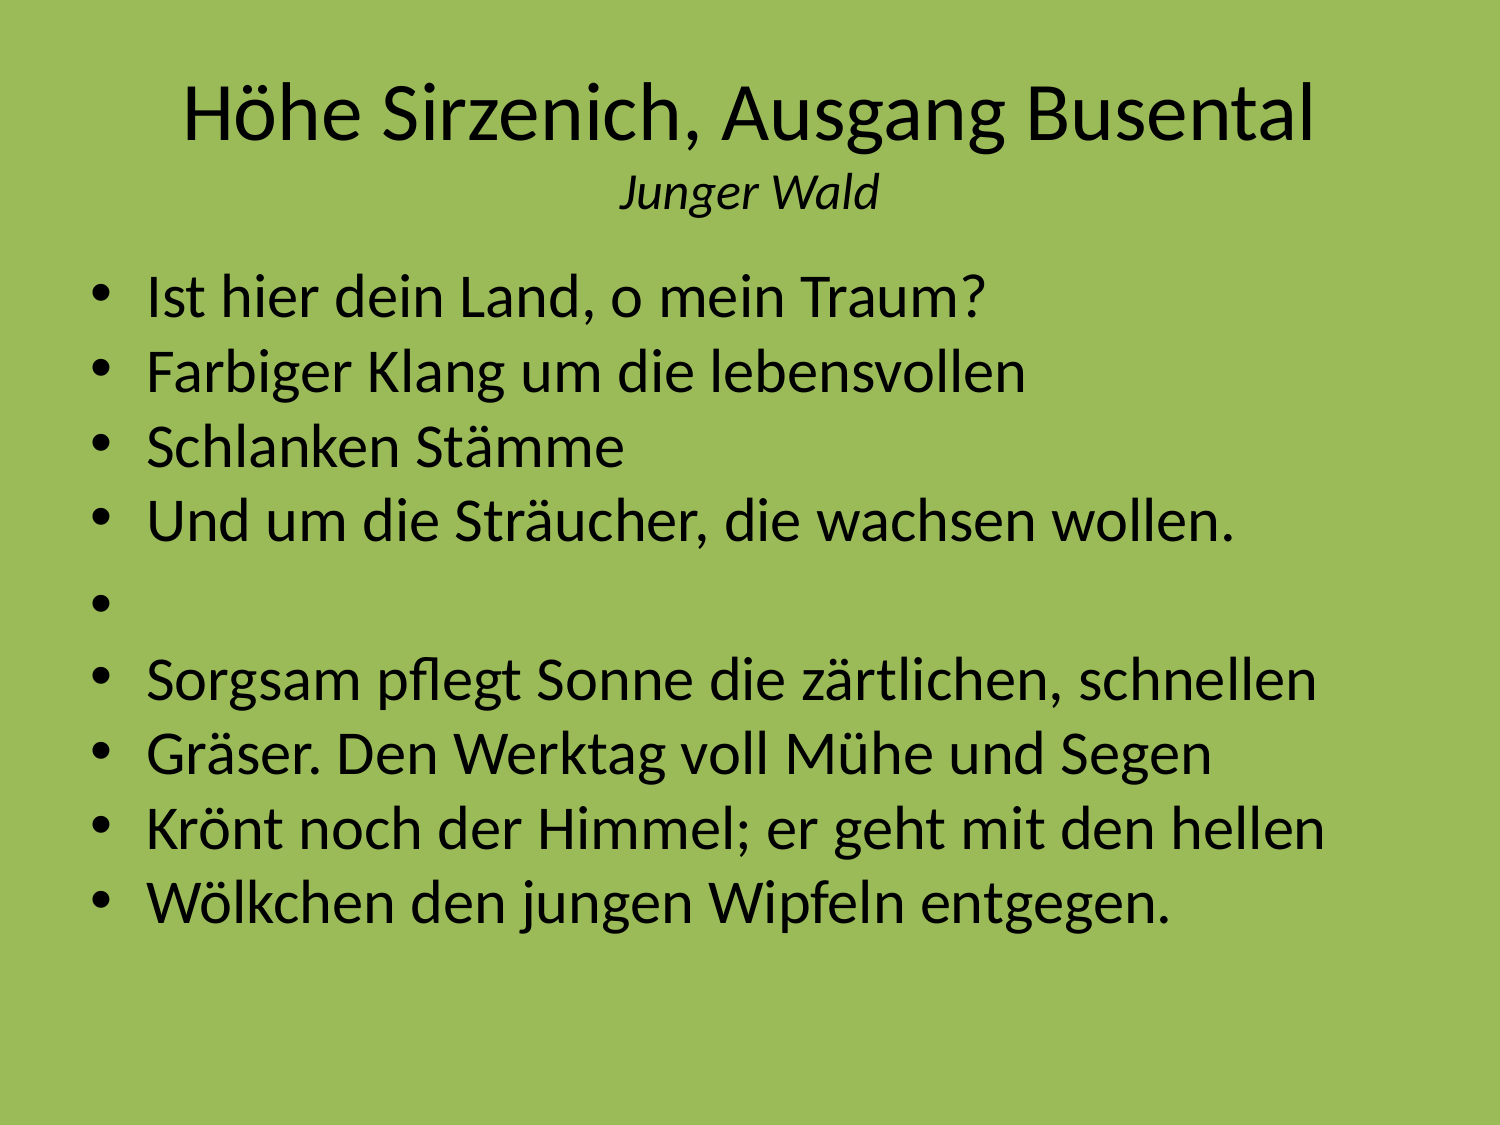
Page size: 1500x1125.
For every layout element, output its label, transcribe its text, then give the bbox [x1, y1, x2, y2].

title Höhe Sirzenich, Ausgang Busental Junger Wald [75, 45, 1426, 233]
list Ist hier dein Land, o mein Traum? Farbiger Klang um die lebensvollen Schlanken Stämme Und um die Sträucher, die wachsen wollen. Sorgsam pflegt Sonne die zärtlichen, schnellen Gräser. Den Werktag voll Mühe und Segen Krönt noch der Himmel; er geht mit den hellen Wölkchen den jungen Wipfeln entgegen. [75, 262, 1426, 1005]
